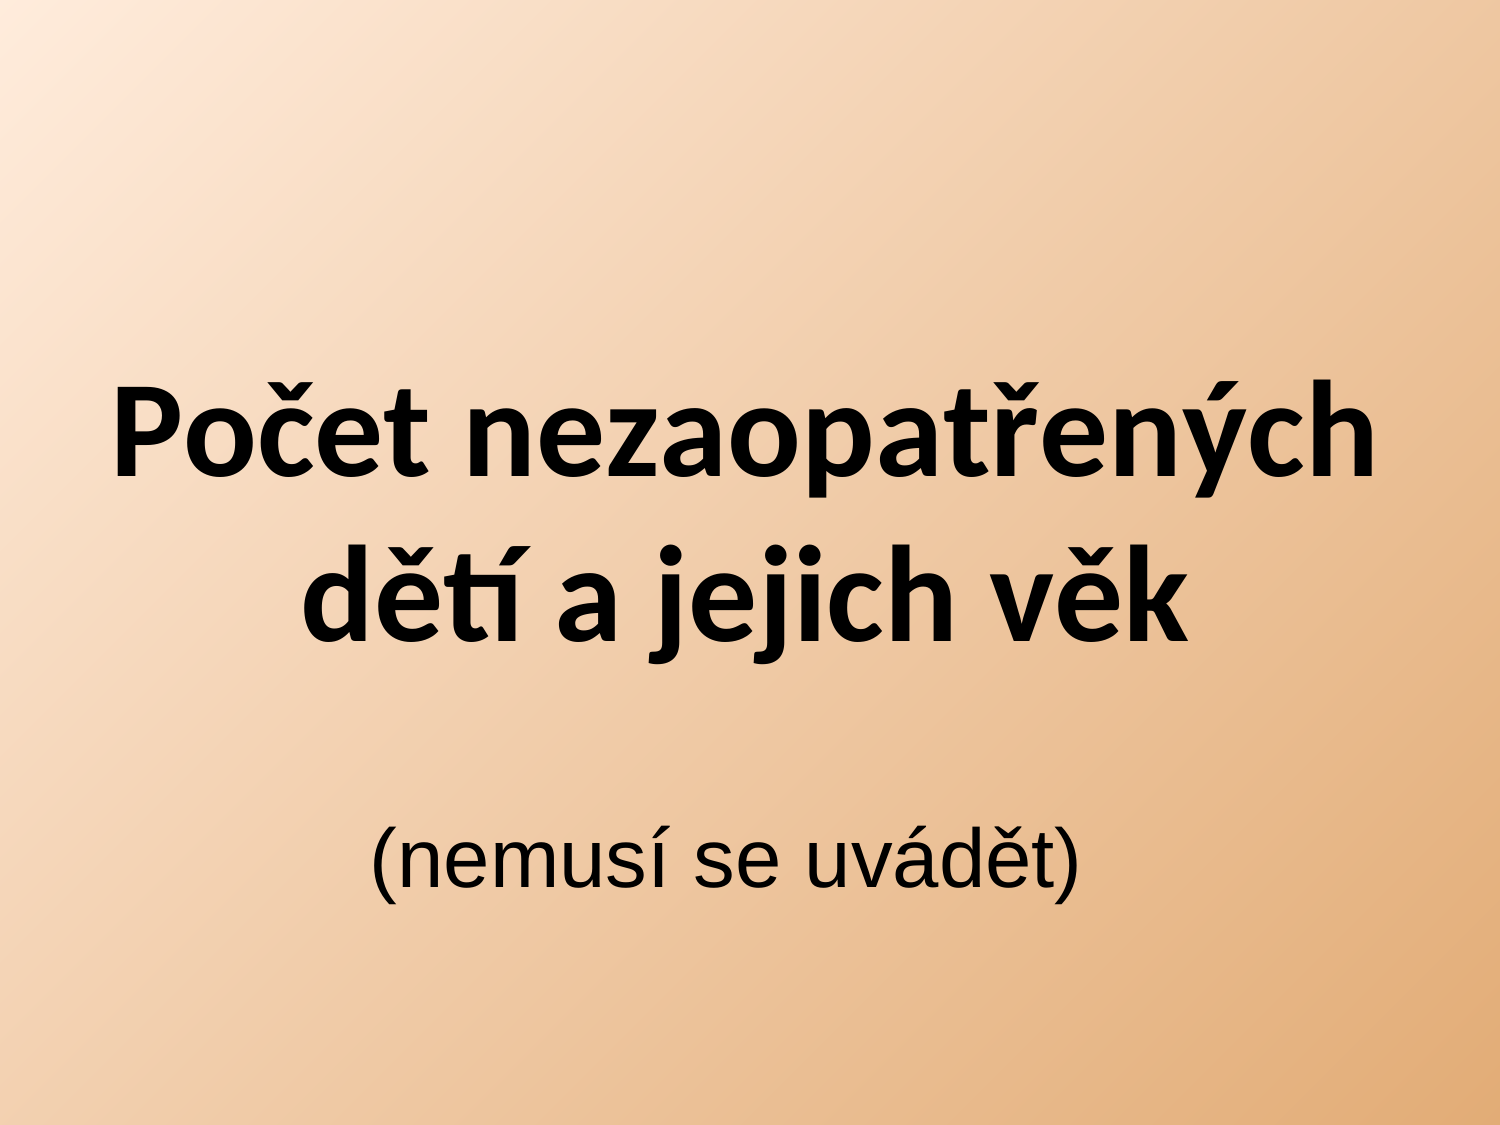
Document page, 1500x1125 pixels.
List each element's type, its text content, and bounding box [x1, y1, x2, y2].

title Počet nezaopatřených dětí a jejich věk [70, 331, 1421, 677]
text_box (nemusí se uvádět) [292, 796, 1161, 913]
